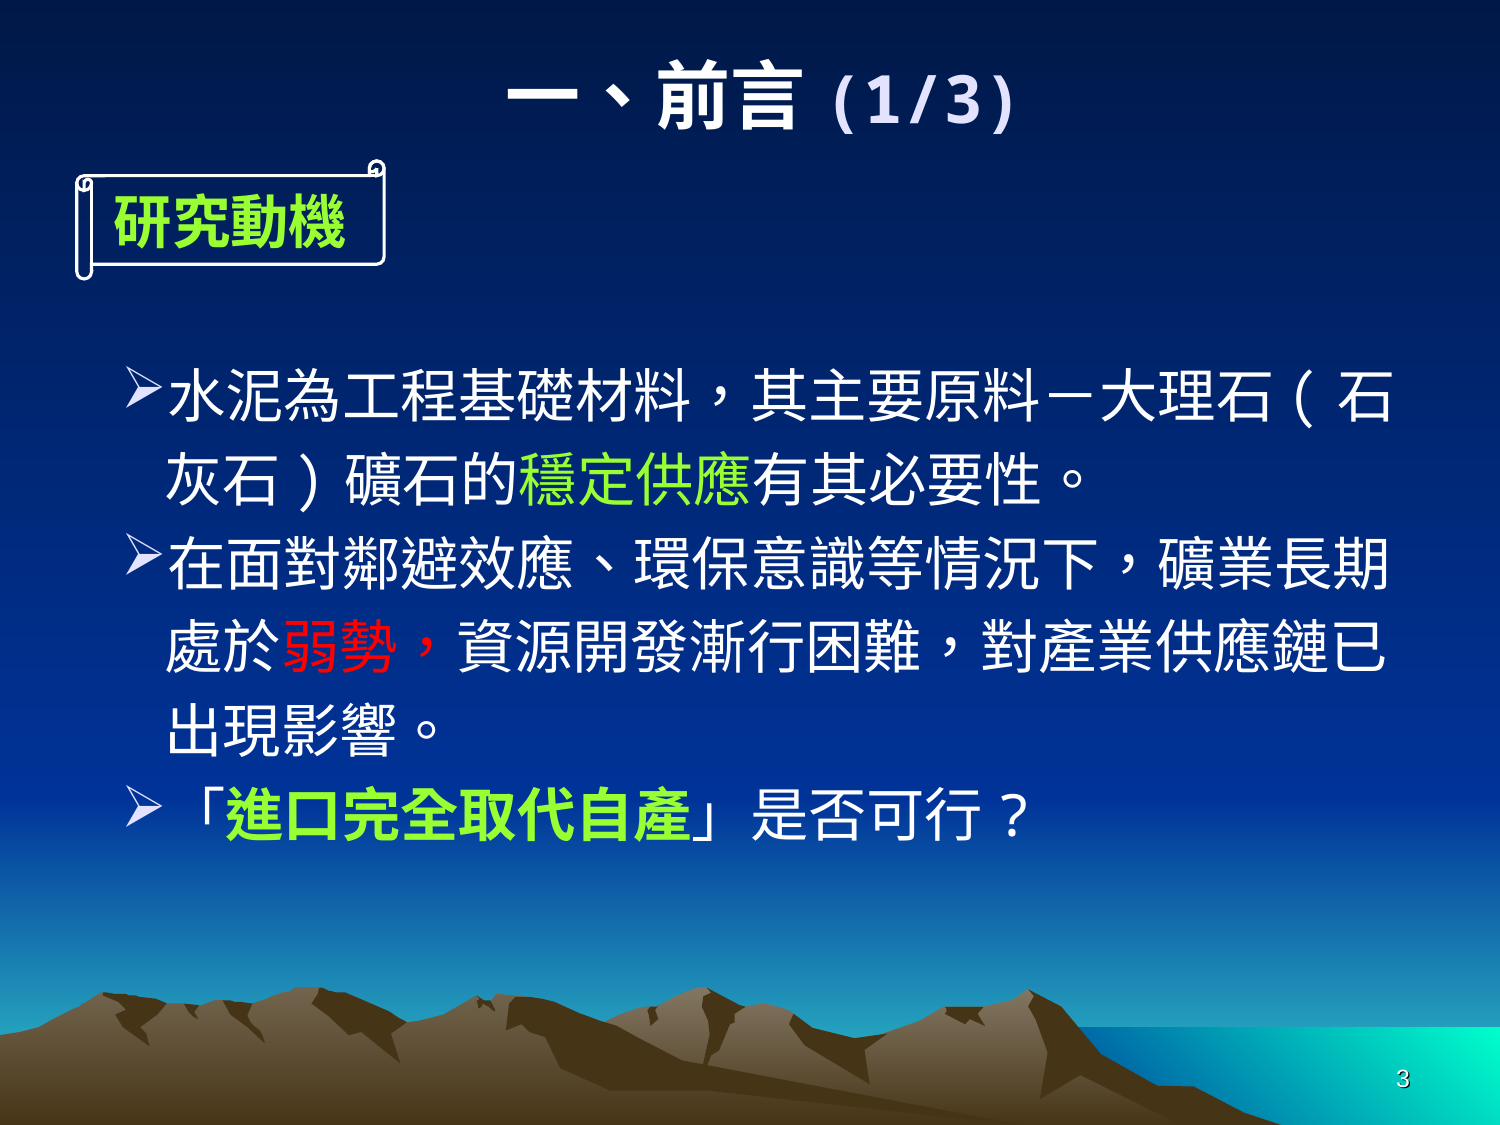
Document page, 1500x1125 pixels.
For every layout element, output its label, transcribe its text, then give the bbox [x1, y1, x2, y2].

text_box 研究動機 [76, 184, 92, 279]
list 水泥為工程基礎材料，其主要原料－大理石(石灰石)礦石的穩定供應有其必要性。 在面對鄰避效應、環保意識等情況下，礦業長期處於弱勢，資源開發漸行困難，對產業供應鏈已出現影響。 「進口完全取代自產」是否可行? [112, 337, 1412, 965]
title 一、前言(1/3) [75, 37, 1426, 149]
text_box 研究動機 [76, 169, 385, 265]
text_box <編號> [1074, 1025, 1426, 1101]
